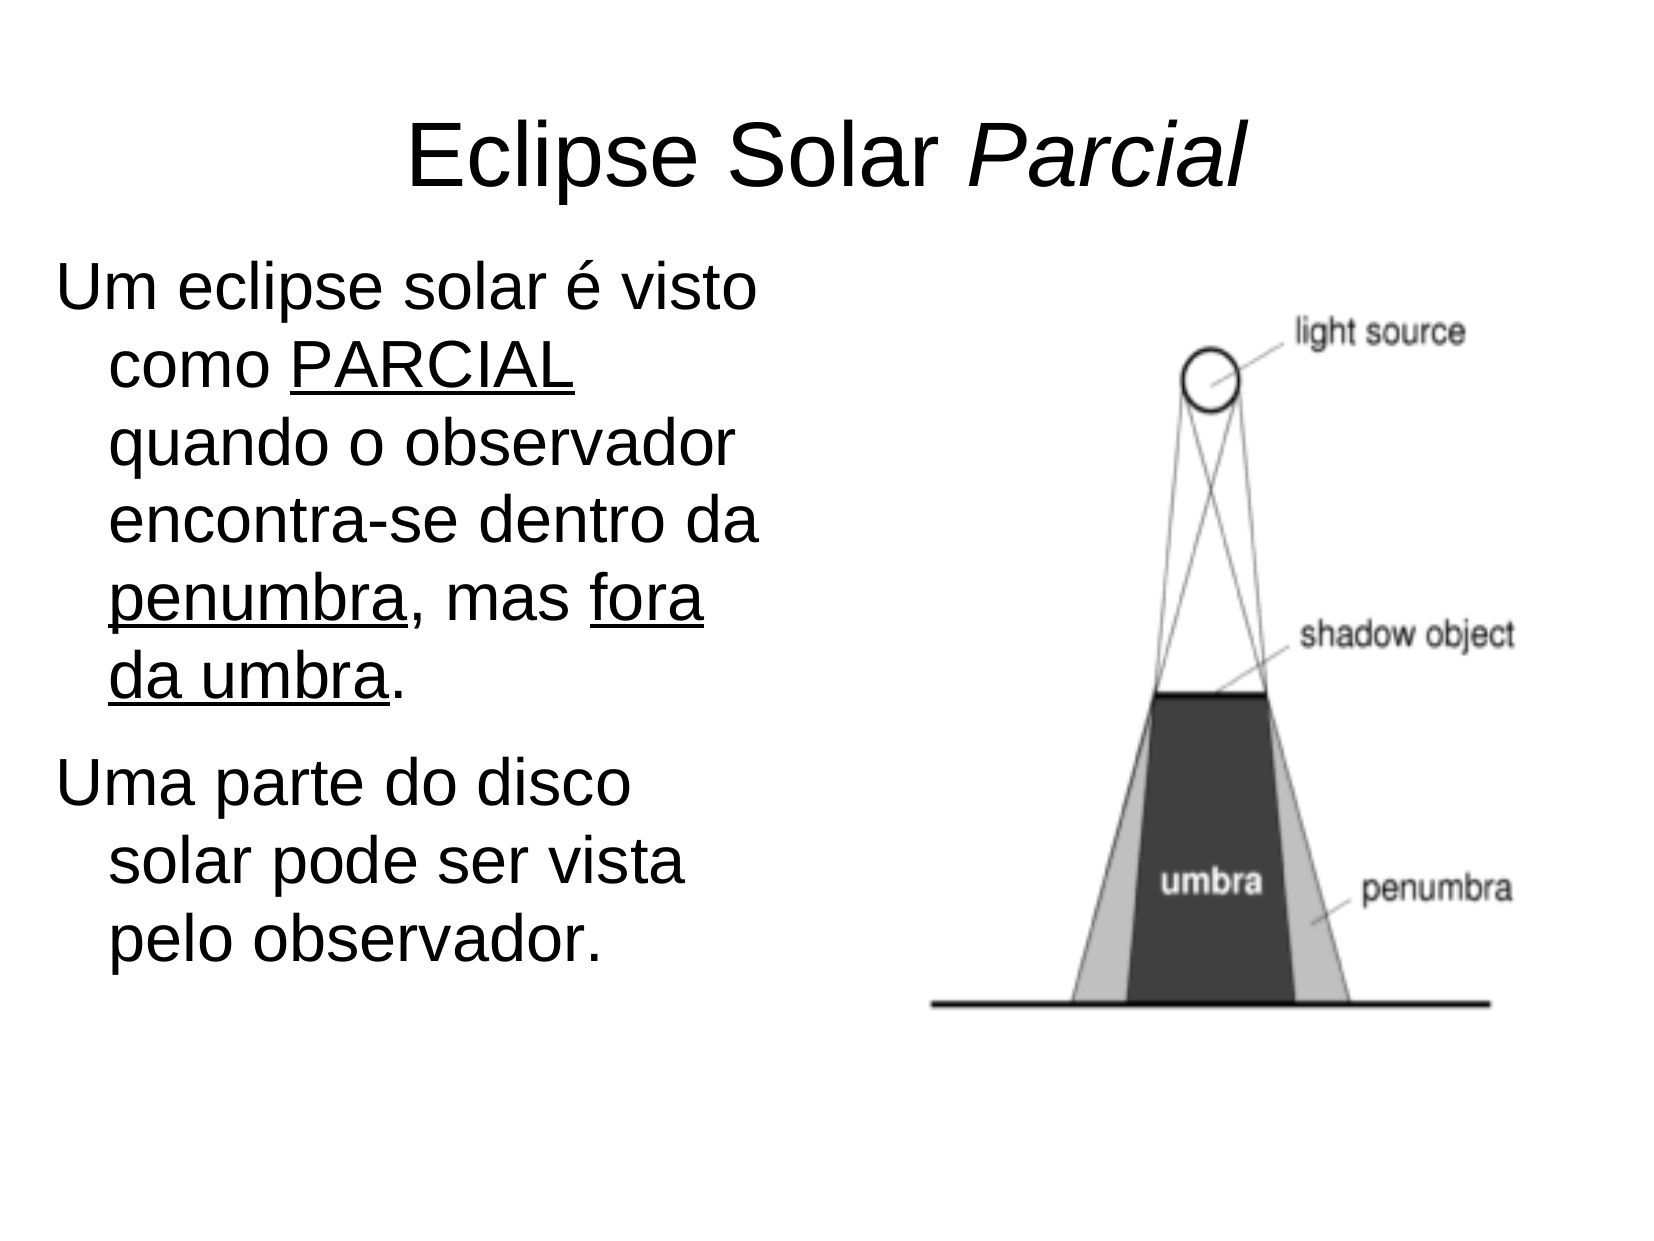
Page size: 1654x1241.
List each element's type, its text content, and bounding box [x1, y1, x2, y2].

list Um eclipse solar é visto como PARCIAL quando o observador encontra-se dentro da penumbra, mas fora da umbra. Uma parte do disco solar pode ser vista pelo observador. [37, 246, 788, 1051]
picture [844, 262, 1576, 1109]
title Eclipse Solar Parcial [82, 49, 1571, 257]
